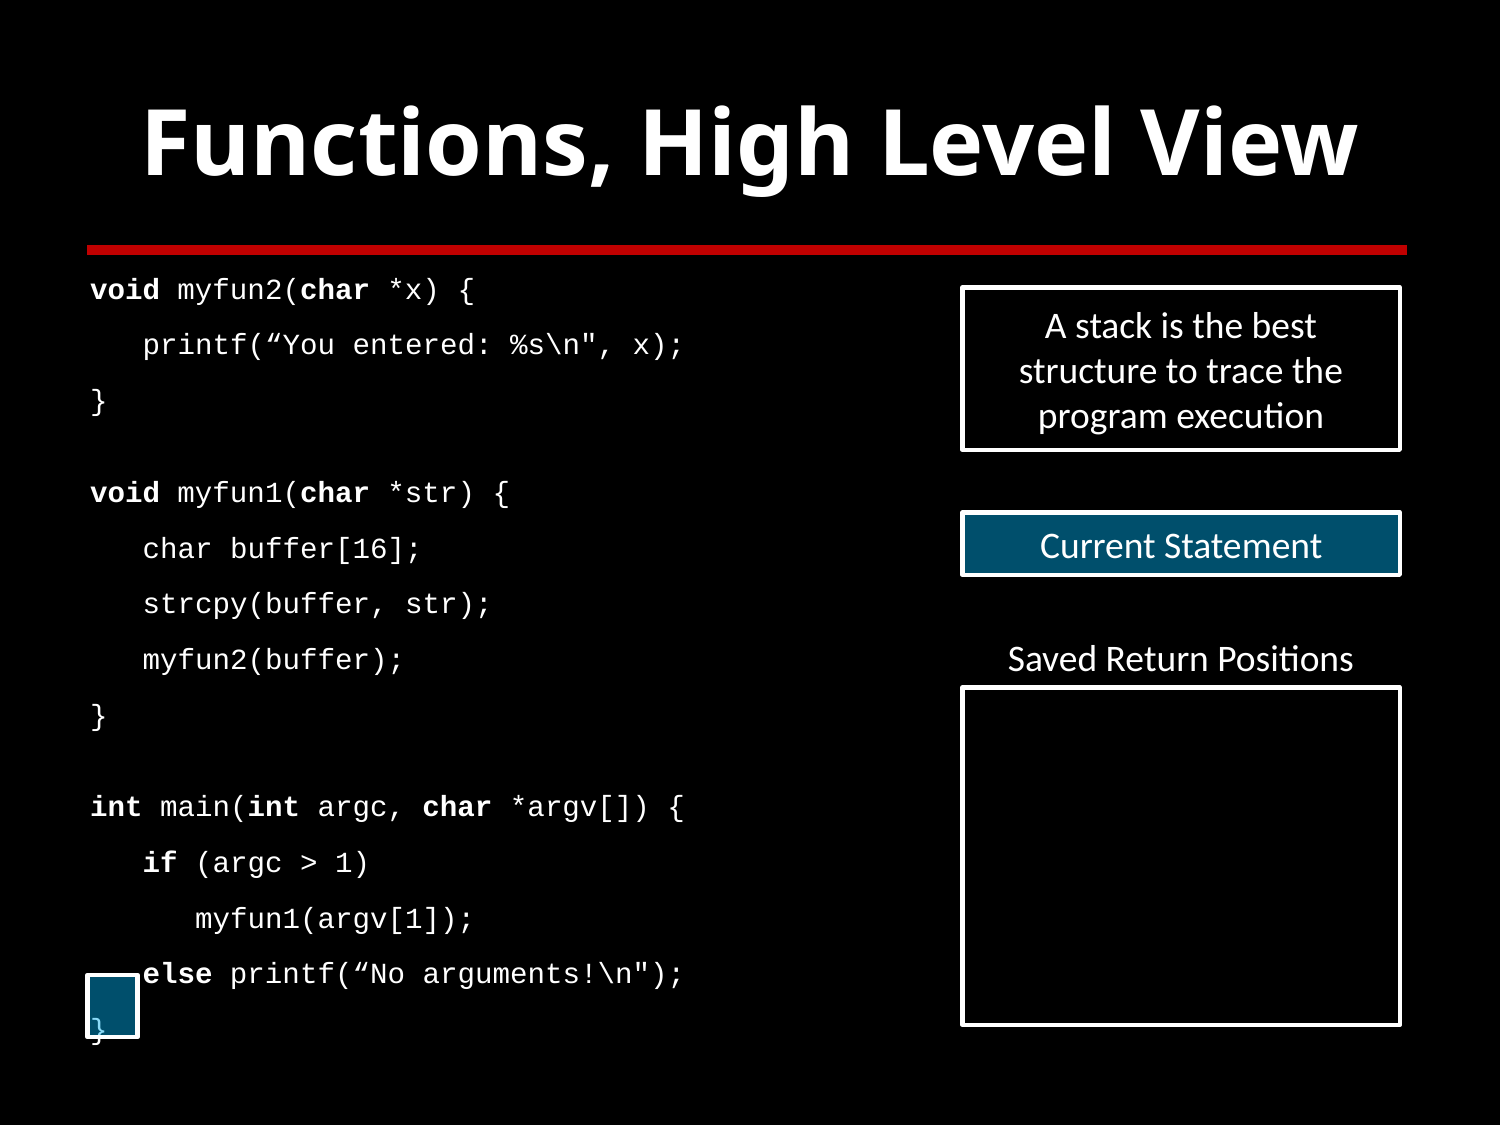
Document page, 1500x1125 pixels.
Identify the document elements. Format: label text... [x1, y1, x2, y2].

text_box Current Statement [962, 512, 1400, 575]
title Functions, High Level View [75, 45, 1425, 233]
text_box A stack is the best structure to trace the program execution [962, 287, 1400, 450]
list void myfun2(char *x) { printf(“You entered: %s\n", x); } void myfun1(char *str) { char buffer[16]; strcpy(buffer, str); myfun2(buffer); } int main(int argc, char *argv[]) { if (argc > 1) myfun1(argv[1]); else printf(“No arguments!\n"); } [75, 262, 1425, 1063]
text_box [87, 974, 138, 1038]
text_box Saved Return Positions [962, 624, 1400, 688]
text_box [962, 688, 1400, 1025]
